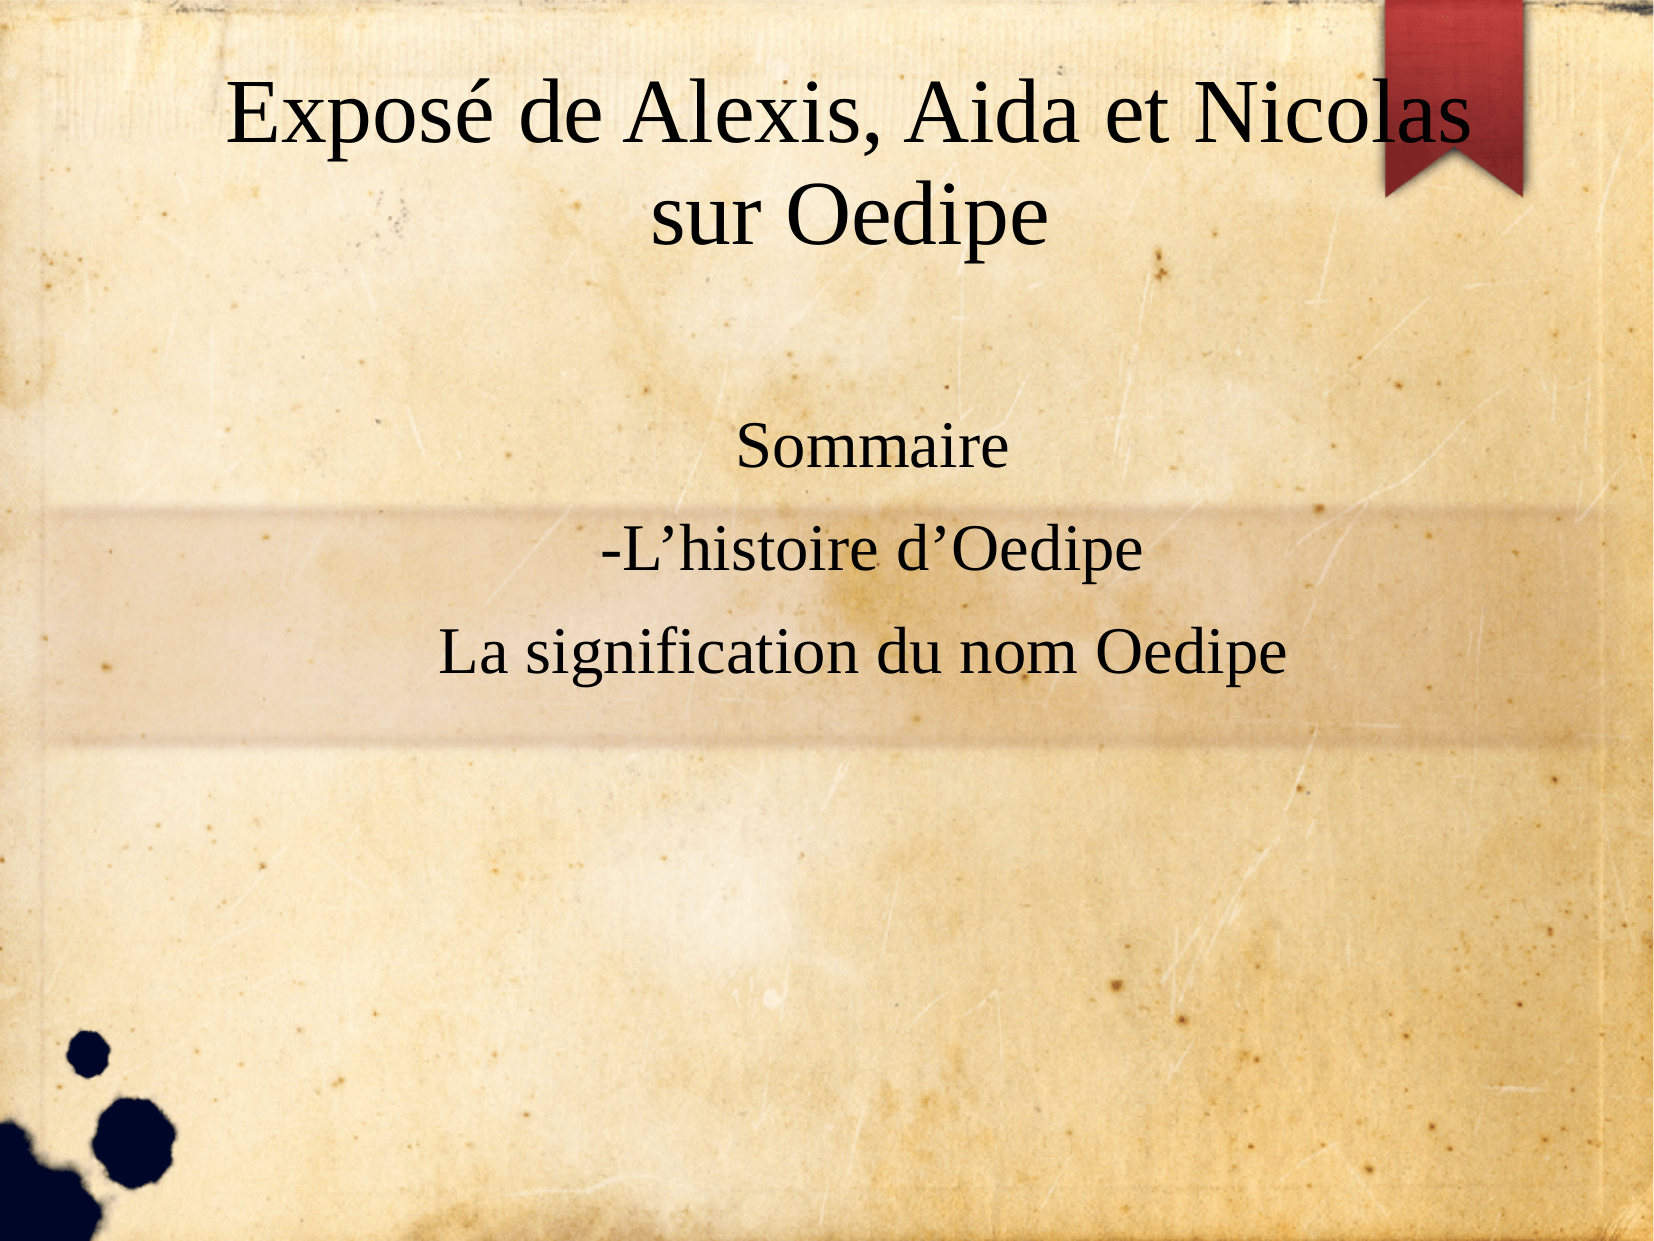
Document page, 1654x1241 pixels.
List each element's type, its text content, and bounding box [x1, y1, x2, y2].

title Exposé de Alexis, Aida et Nicolas sur Oedipe [106, 59, 1595, 267]
picture [0, 0, 1654, 1241]
list Sommaire -L’histoire d’Oedipe La signification du nom Oedipe [109, 407, 1565, 1034]
